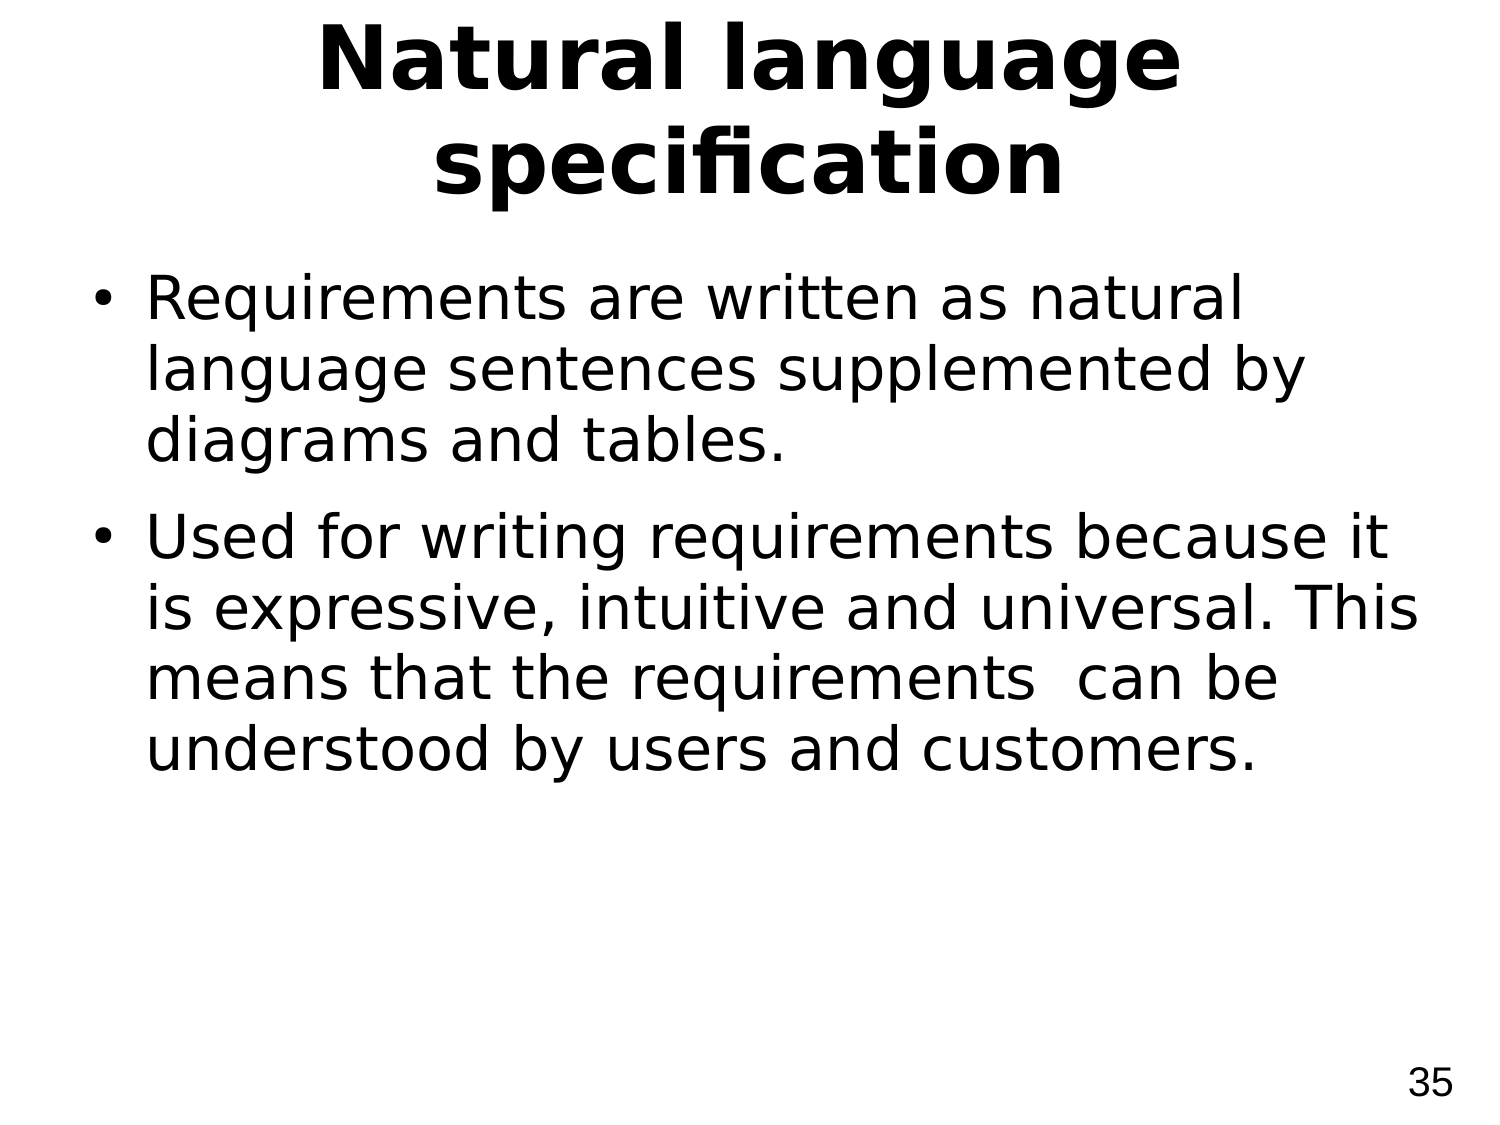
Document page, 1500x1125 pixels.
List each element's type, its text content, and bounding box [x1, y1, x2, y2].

list Requirements are written as natural language sentences supplemented by diagrams and tables. Used for writing requirements because it is expressive, intuitive and universal. This means that the requirements can be understood by users and customers. [75, 263, 1425, 916]
title Natural language specification [75, 7, 1425, 215]
